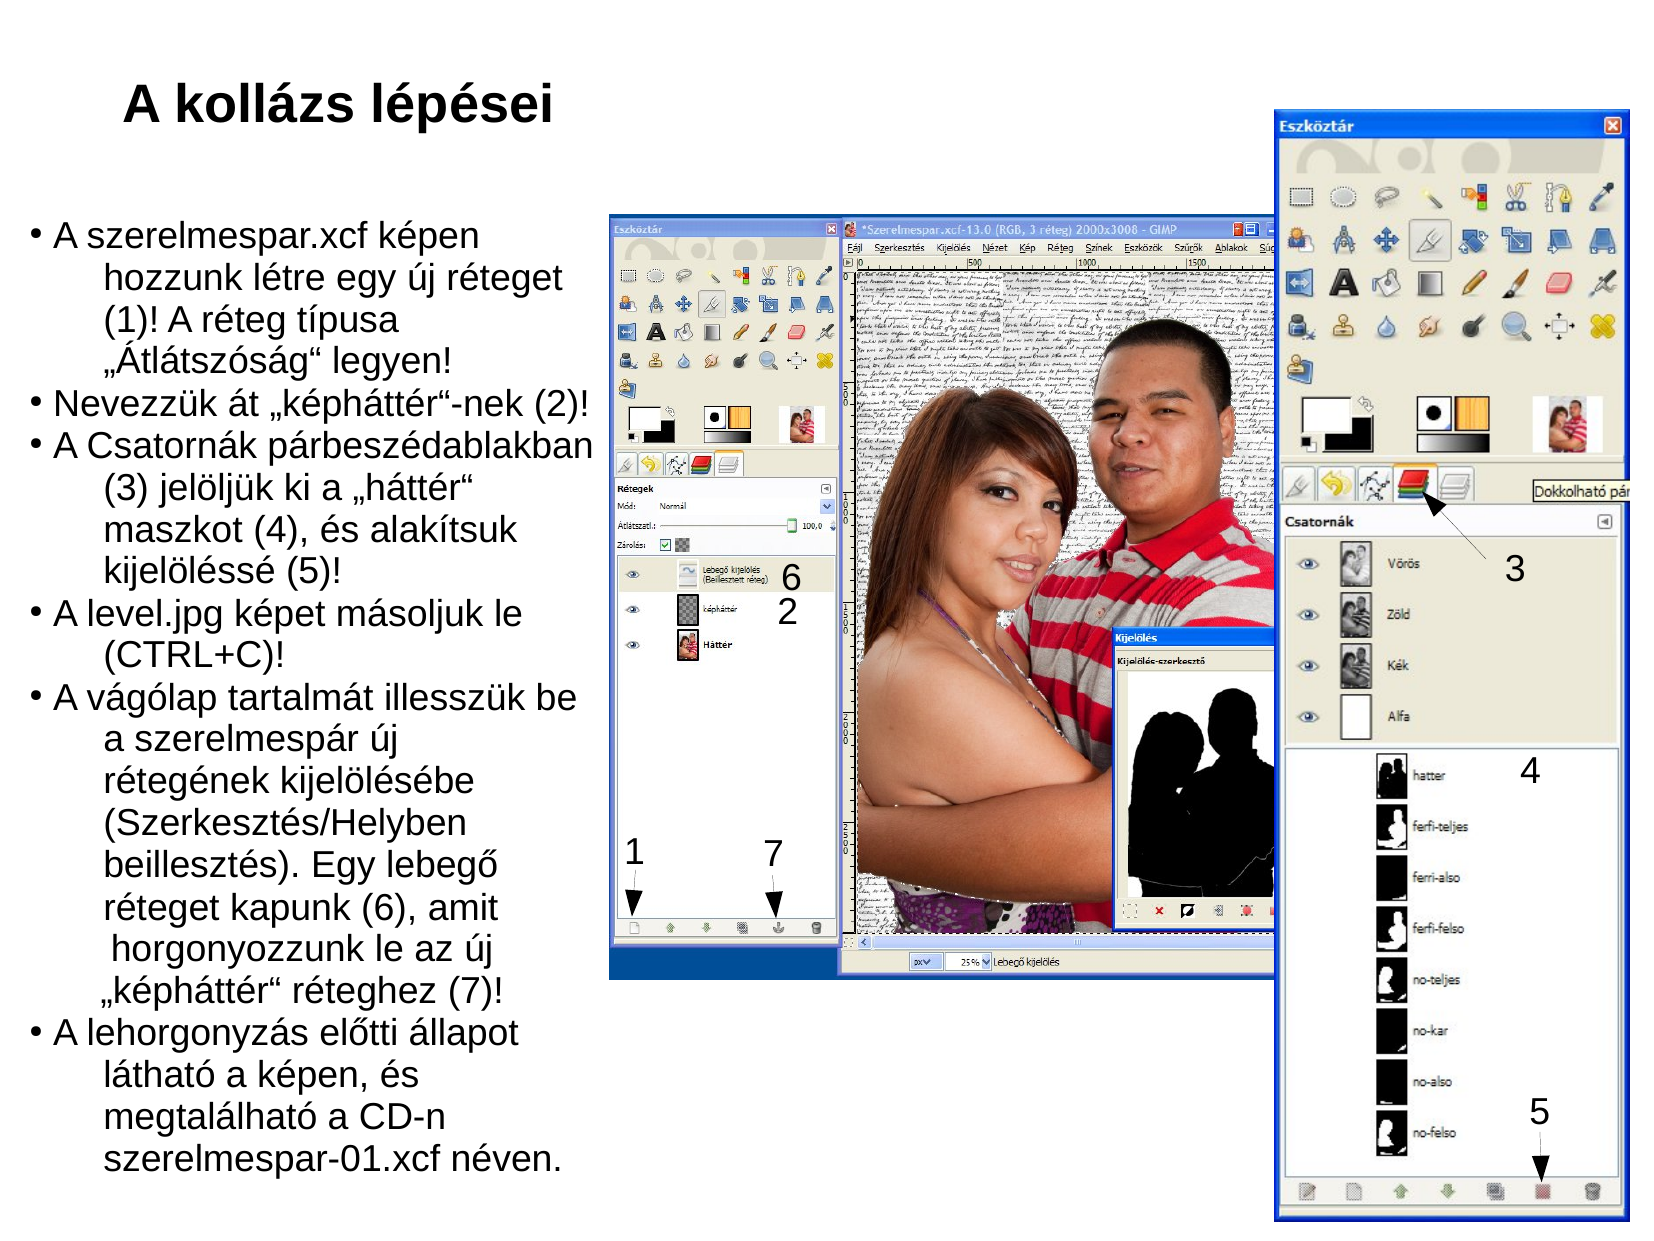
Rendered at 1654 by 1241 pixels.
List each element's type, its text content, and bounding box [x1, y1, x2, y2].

text_box A kollázs lépései [107, 66, 571, 143]
text_box 5 [1514, 1083, 1565, 1143]
text_box 4 [1505, 741, 1556, 799]
text_box A szerelmespar.xcf képen hozzunk létre egy új réteget (1)! A réteg típusa „Átlátszóság“ legyen! Nevezzük át „képháttér“-nek (2)! A Csatornák párbeszédablakban (3) jelöljük ki a „háttér“ maszkot (4), és alakítsuk kijelöléssé (5)! A level.jpg képet másoljuk le (CTRL+C)! A vágólap tartalmát illesszük be a szerelmespár új rétegének kijelölésébe (Szerkesztés/Helyben beillesztés). Egy lebegő réteget kapunk (6), amit horgonyozzunk le az új „képháttér“ réteghez (7)! A lehorgonyzás előtti állapot látható a képen, és megtalálható a CD-n szerelmespar-01.xcf néven. [14, 206, 621, 1189]
picture [621, 109, 1630, 1223]
text_box 7 [748, 824, 799, 882]
text_box 2 [762, 583, 813, 641]
text_box 6 [766, 548, 817, 606]
text_box 3 [1490, 540, 1541, 598]
text_box 1 [609, 822, 660, 880]
